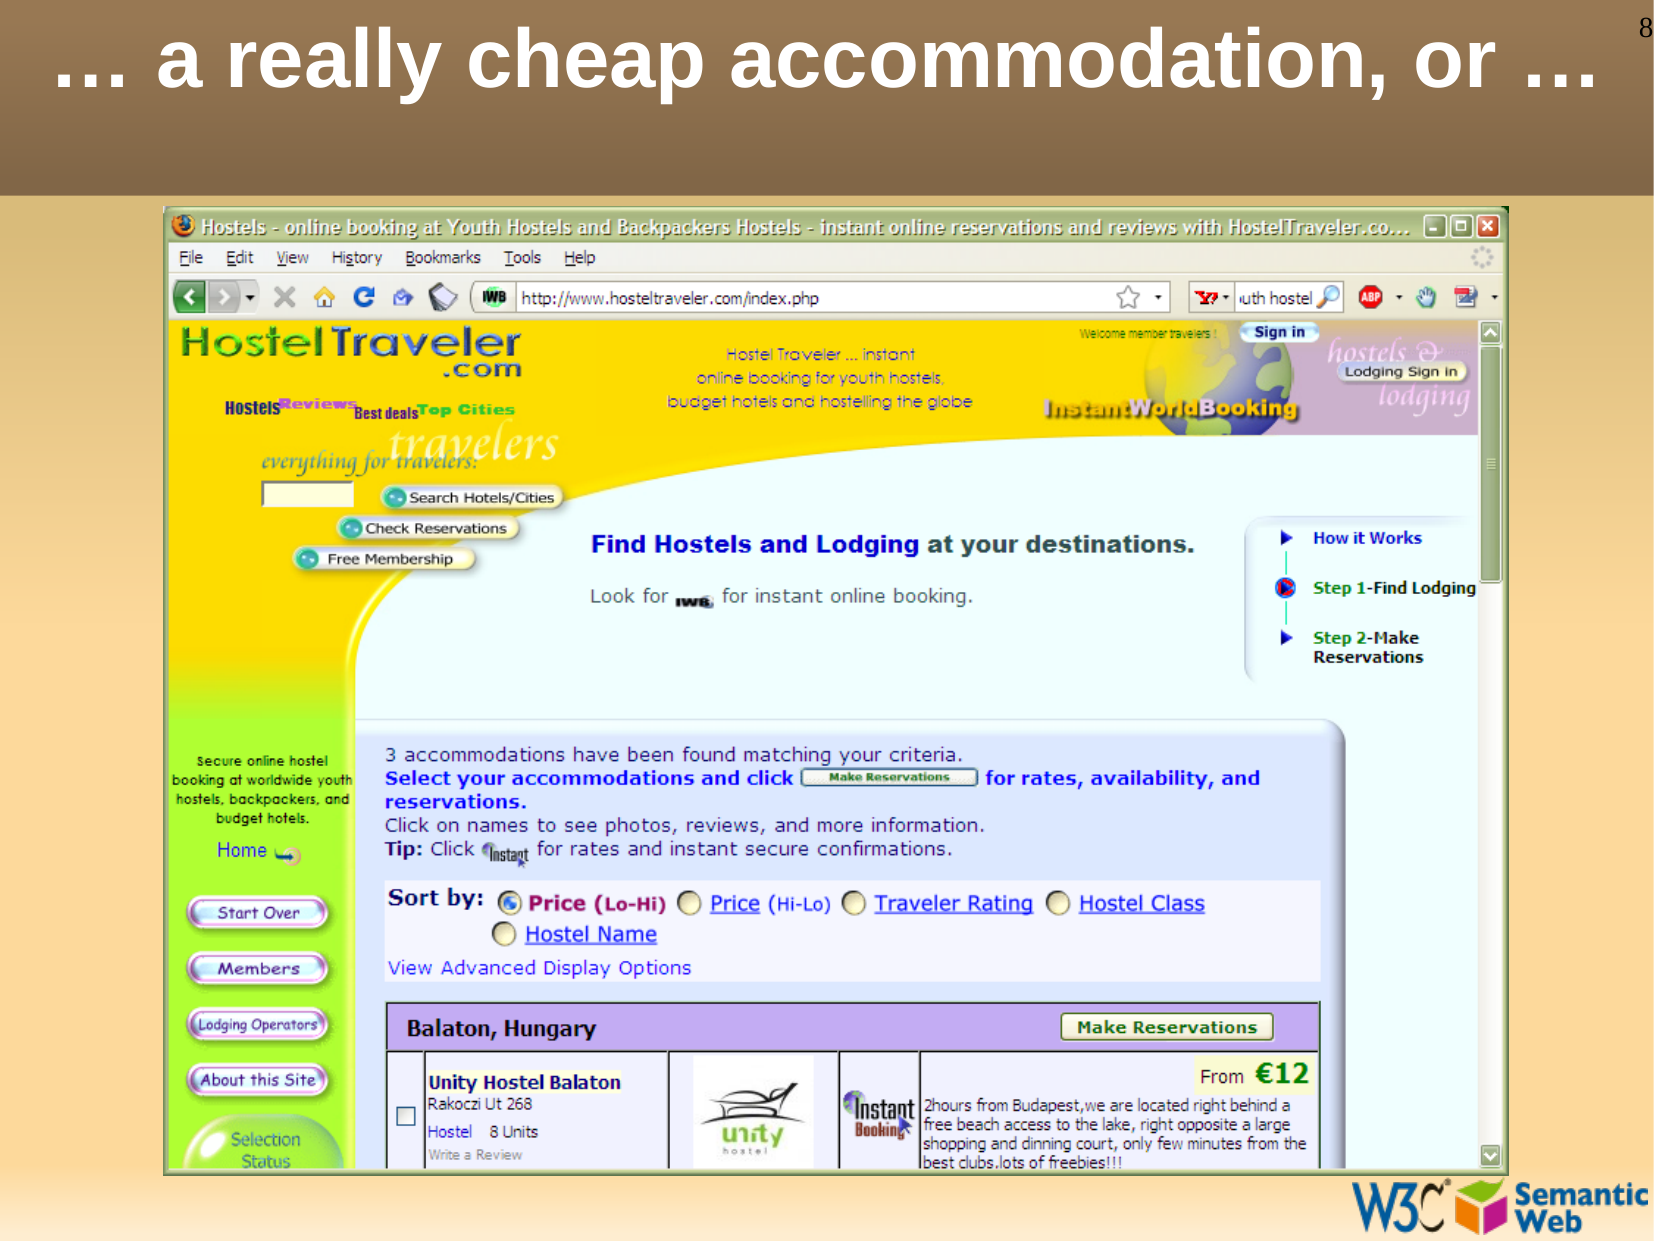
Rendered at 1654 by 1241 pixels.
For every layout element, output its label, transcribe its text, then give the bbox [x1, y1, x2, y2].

picture [0, 119, 1654, 1241]
title … a really cheap accommodation, or … [0, 0, 1654, 119]
